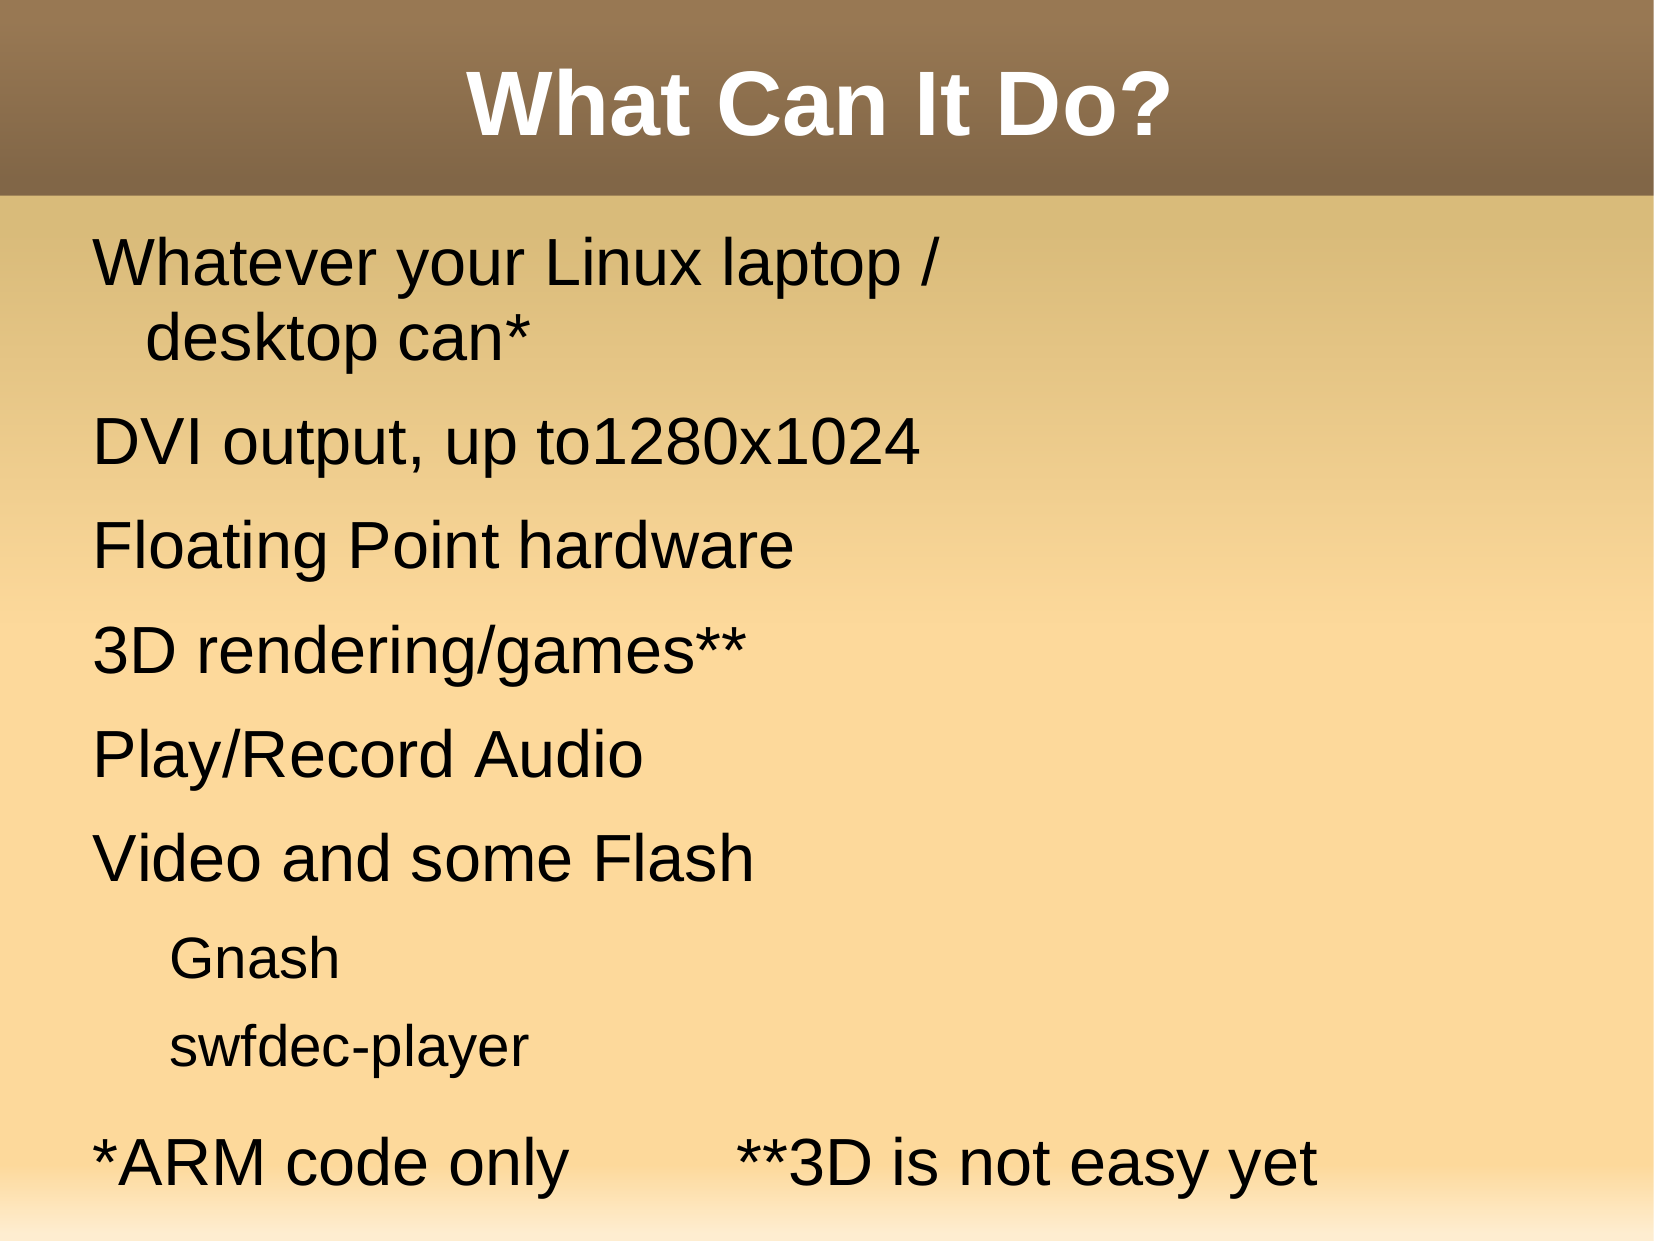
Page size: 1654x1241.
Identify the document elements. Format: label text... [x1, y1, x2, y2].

list *ARM code only **3D is not easy yet [75, 1125, 1651, 1241]
picture [0, 0, 1654, 1241]
title What Can It Do? [76, 0, 1565, 208]
list Whatever your Linux laptop / desktop can* DVI output, up to1280x1024 Floating Point hardware 3D rendering/games** Play/Record Audio Video and some Flash Gnash swfdec-player [75, 225, 1013, 1080]
